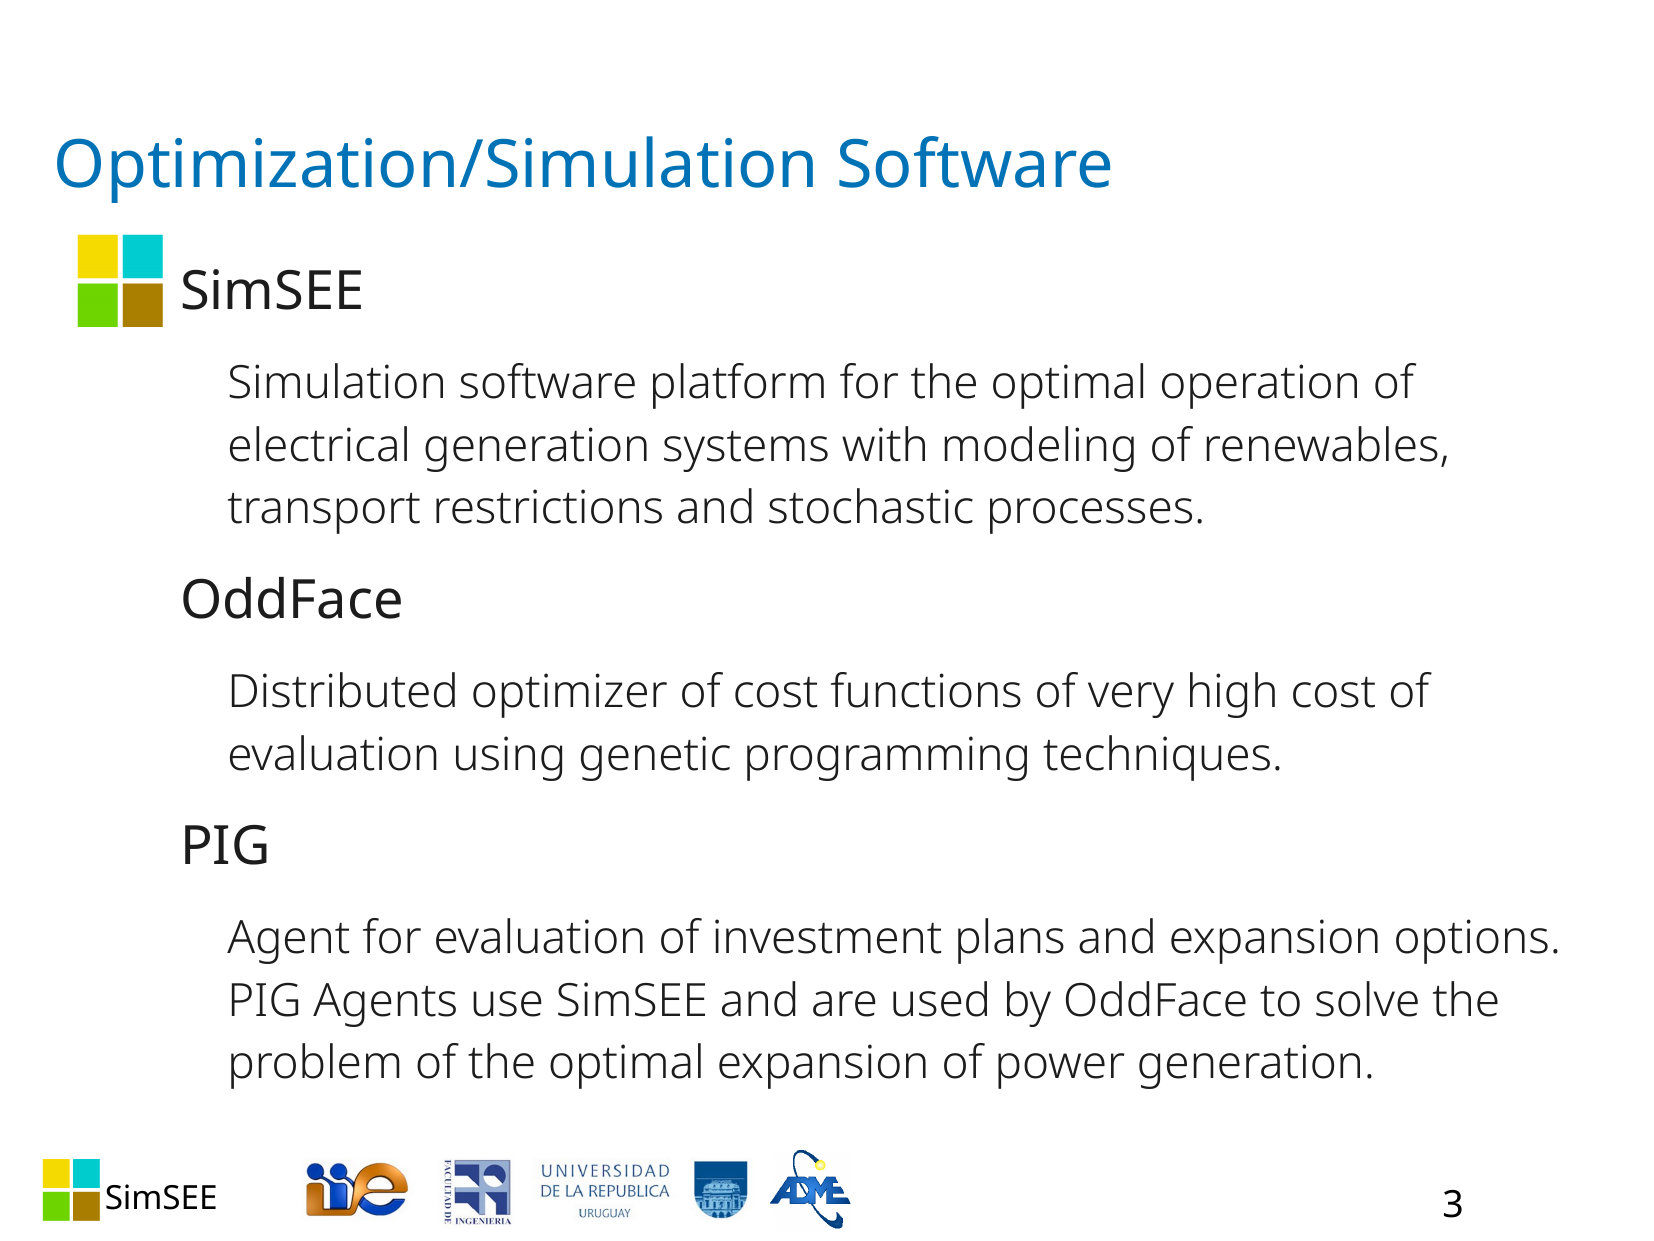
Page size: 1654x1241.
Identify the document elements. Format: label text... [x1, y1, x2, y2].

picture [296, 1154, 753, 1229]
list SimSEE Simulation software platform for the optimal operation of electrical generation systems with modeling of renewables, transport restrictions and stochastic processes. OddFace Distributed optimizer of cost functions of very high cost of evaluation using genetic programming techniques. PIG Agent for evaluation of investment plans and expansion options. PIG Agents use SimSEE and are used by OddFace to solve the problem of the optimal expansion of power generation. [180, 251, 1565, 1093]
title Optimization/Simulation Software [47, 58, 1460, 207]
picture [770, 1150, 853, 1230]
picture [75, 232, 166, 331]
picture [41, 1157, 102, 1223]
